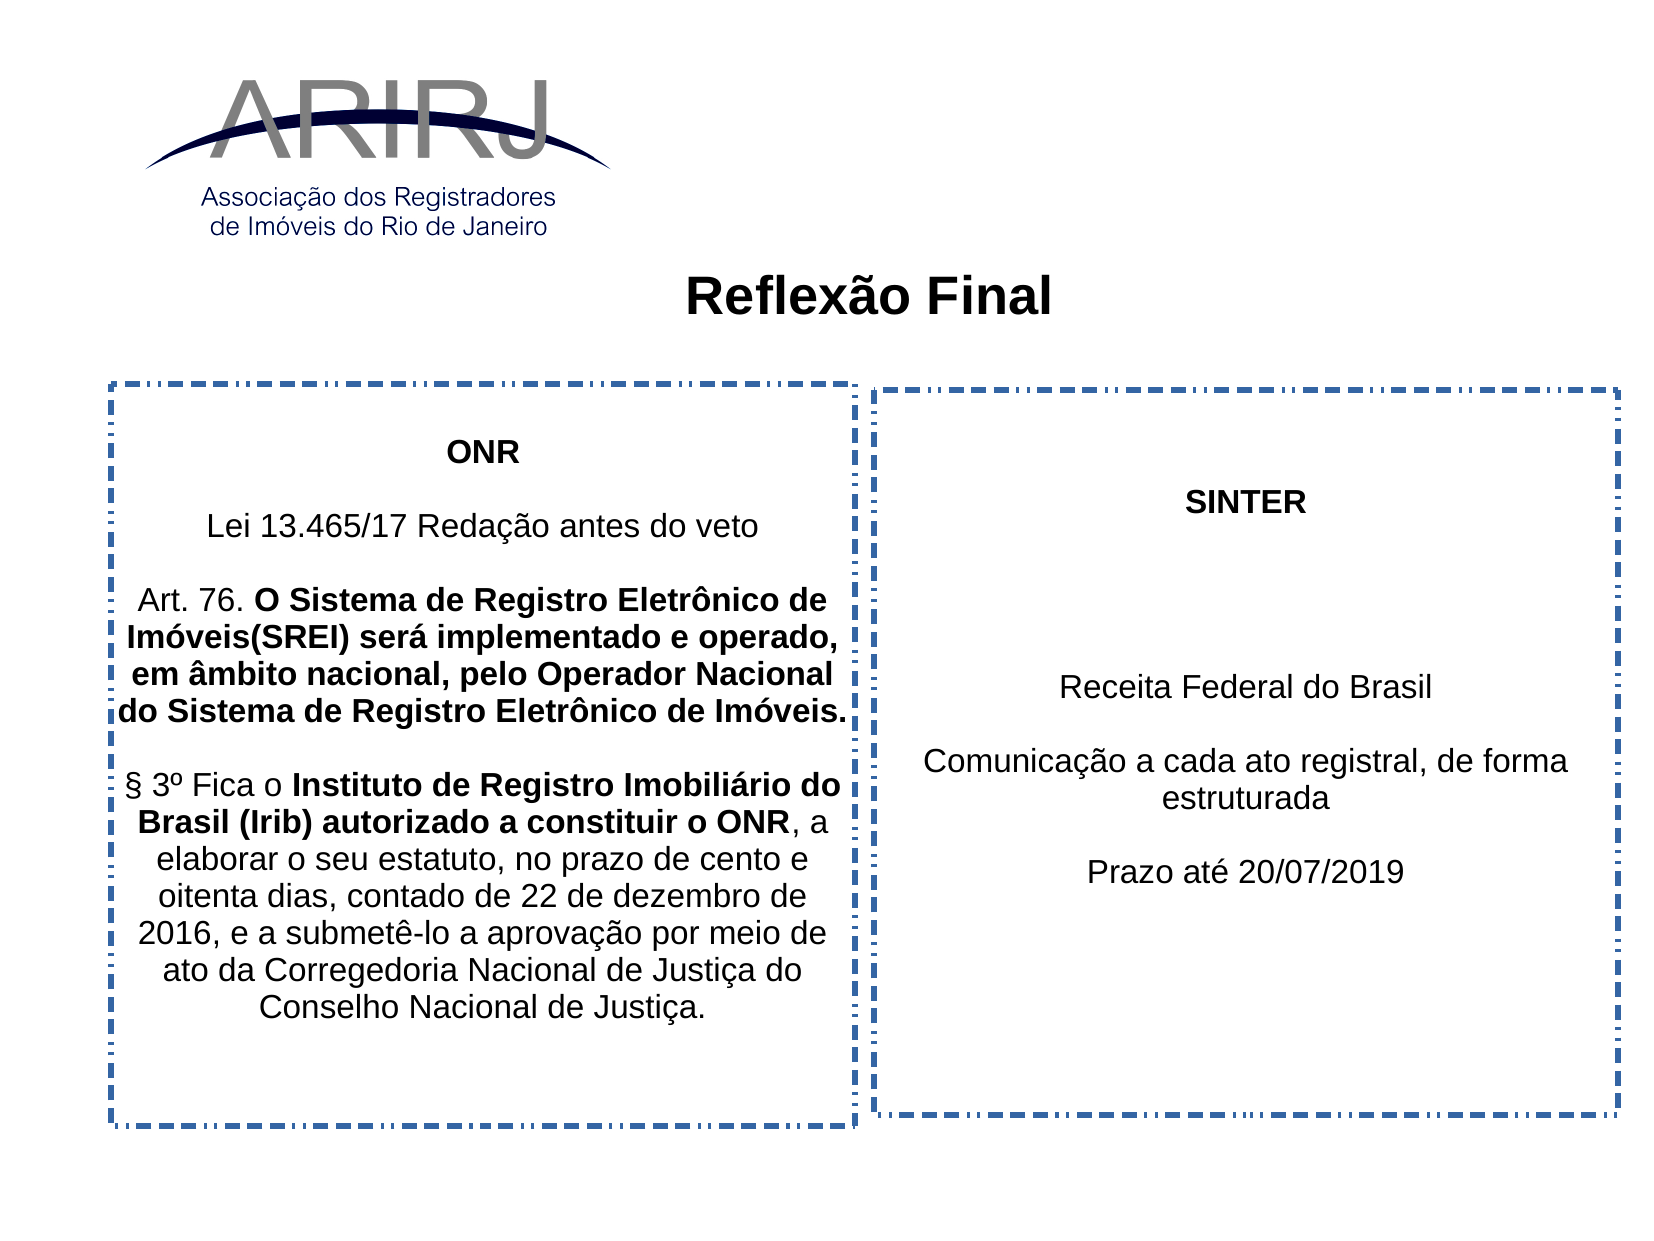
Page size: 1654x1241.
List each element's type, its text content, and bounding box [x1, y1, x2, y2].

subtitle ONR Lei 13.465/17 Redação antes do veto Art. 76. O Sistema de Registro Eletrônico de Imóveis(SREI) será implementado e operado, em âmbito nacional, pelo Operador Nacional do Sistema de Registro Eletrônico de Imóveis. § 3º Fica o Instituto de Registro Imobiliário do Brasil (Irib) autorizado a constituir o ONR, a elaborar o seu estatuto, no prazo de cento e oitenta dias, contado de 22 de dezembro de 2016, e a submetê-lo a aprovação por meio de ato da Corregedoria Nacional de Justiça do Conselho Nacional de Justiça. [110, 383, 856, 1126]
text_box SINTER Receita Federal do Brasil Comunicação a cada ato registral, de forma estruturada Prazo até 20/07/2019 [874, 389, 1619, 1115]
text_box Reflexão Final [570, 249, 1170, 343]
picture [94, 23, 662, 284]
